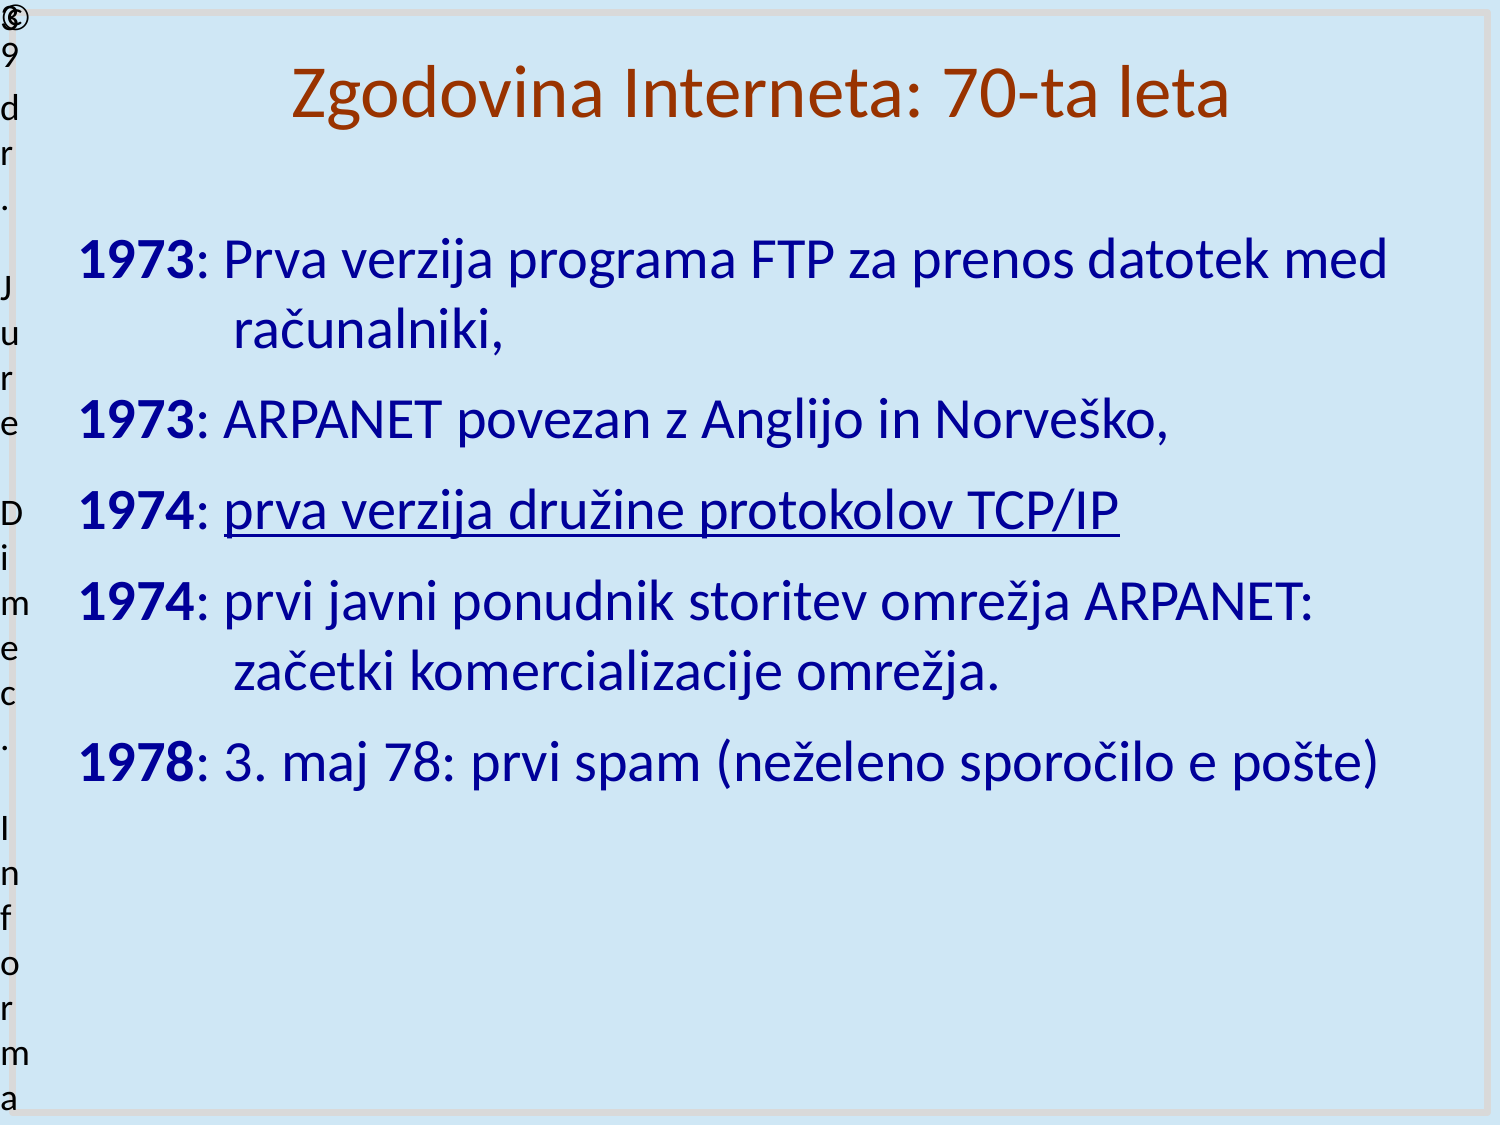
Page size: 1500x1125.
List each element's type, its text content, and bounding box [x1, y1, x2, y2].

title Zgodovina Interneta: 70-ta leta [41, 37, 1483, 138]
text_box 1973: Prva verzija programa FTP za prenos datotek med računalniki, 1973: ARPANET povezan z Anglijo in Norveško, 1974: prva verzija družine protokolov TCP/IP 1974: prvi javni ponudnik storitev omrežja ARPANET: začetki komercializacije omrežja. 1978: 3. maj 78: prvi spam (neželeno sporočilo e pošte) [62, 212, 1450, 801]
